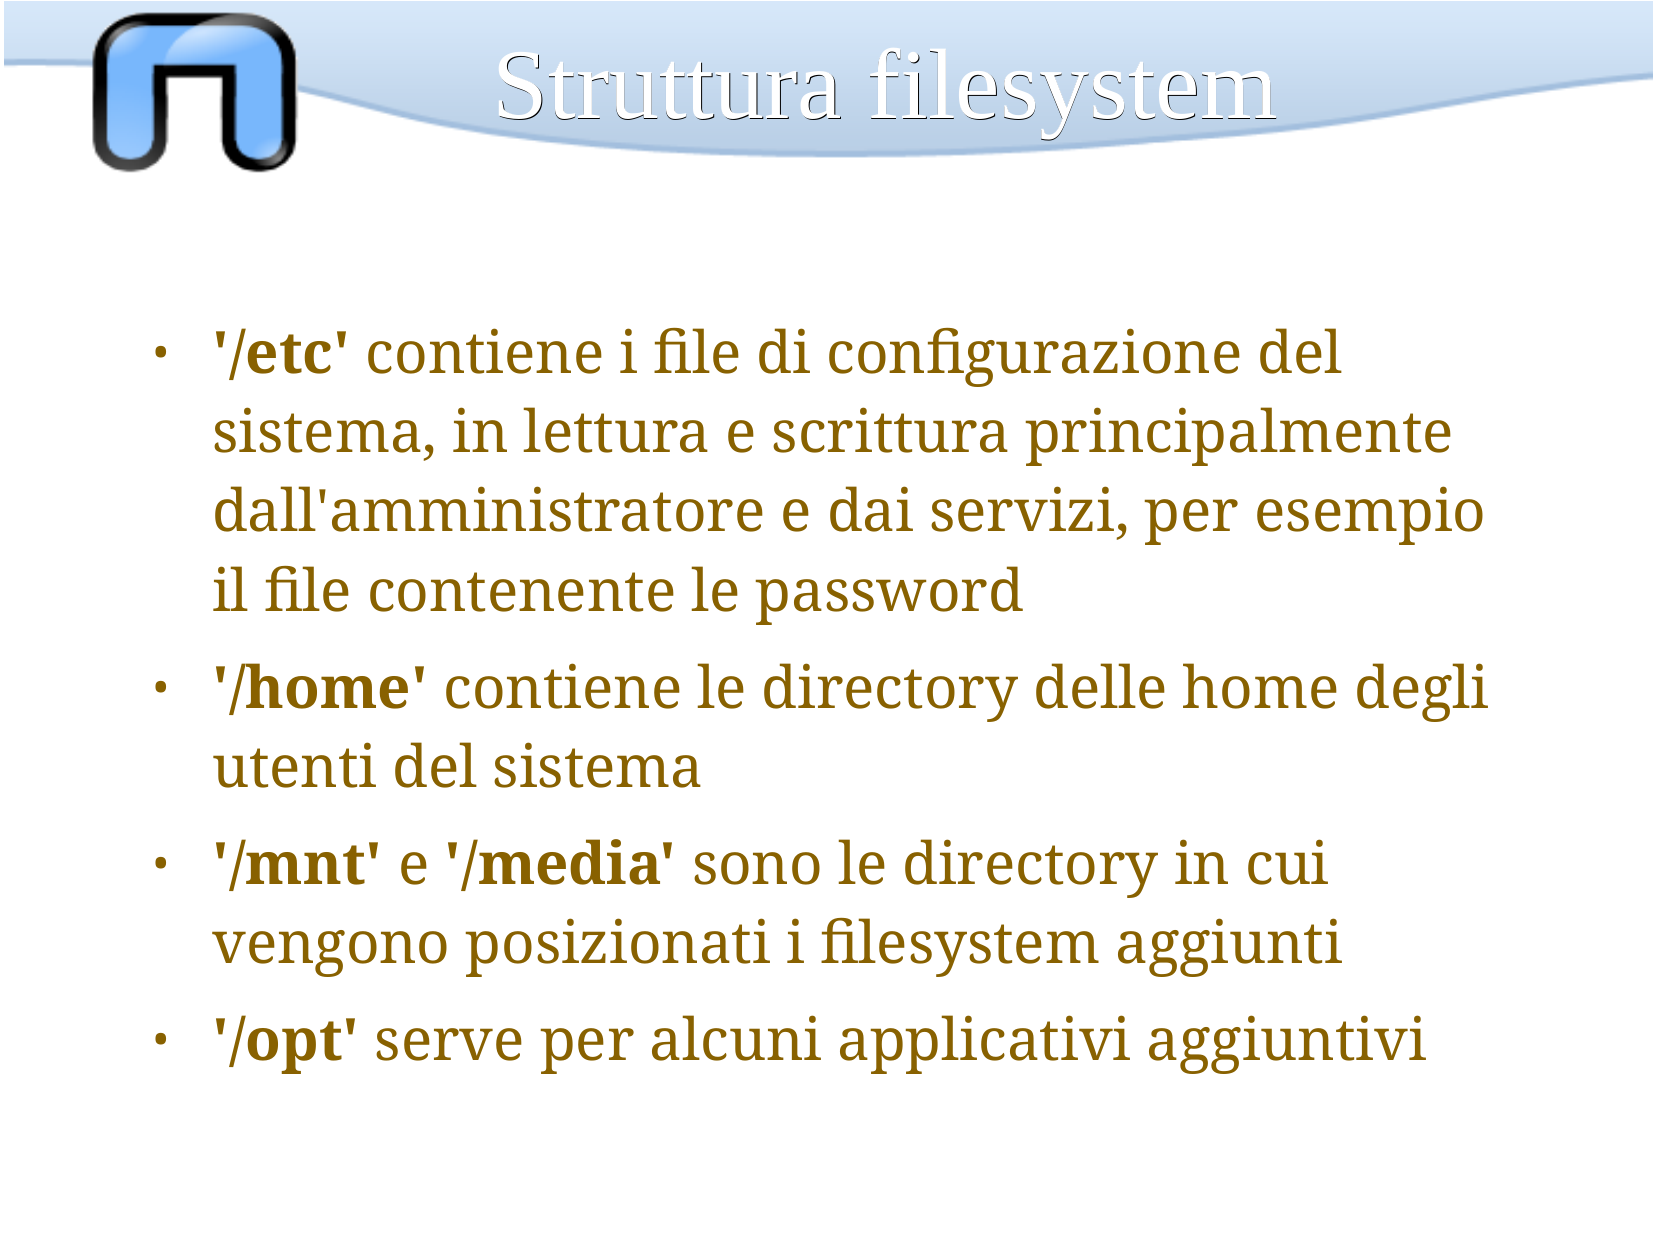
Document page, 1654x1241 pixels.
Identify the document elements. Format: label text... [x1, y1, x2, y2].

text_box Struttura filesystem [472, 29, 1300, 266]
list '/etc' contiene i file di configurazione del sistema, in lettura e scrittura principalmente dall'amministratore e dai servizi, per esempio il file contenente le password '/home' contiene le directory delle home degli utenti del sistema '/mnt' e '/media' sono le directory in cui vengono posizionati i filesystem aggiunti '/opt' serve per alcuni applicativi aggiuntivi [118, 311, 1531, 1093]
picture [0, 0, 1654, 1241]
